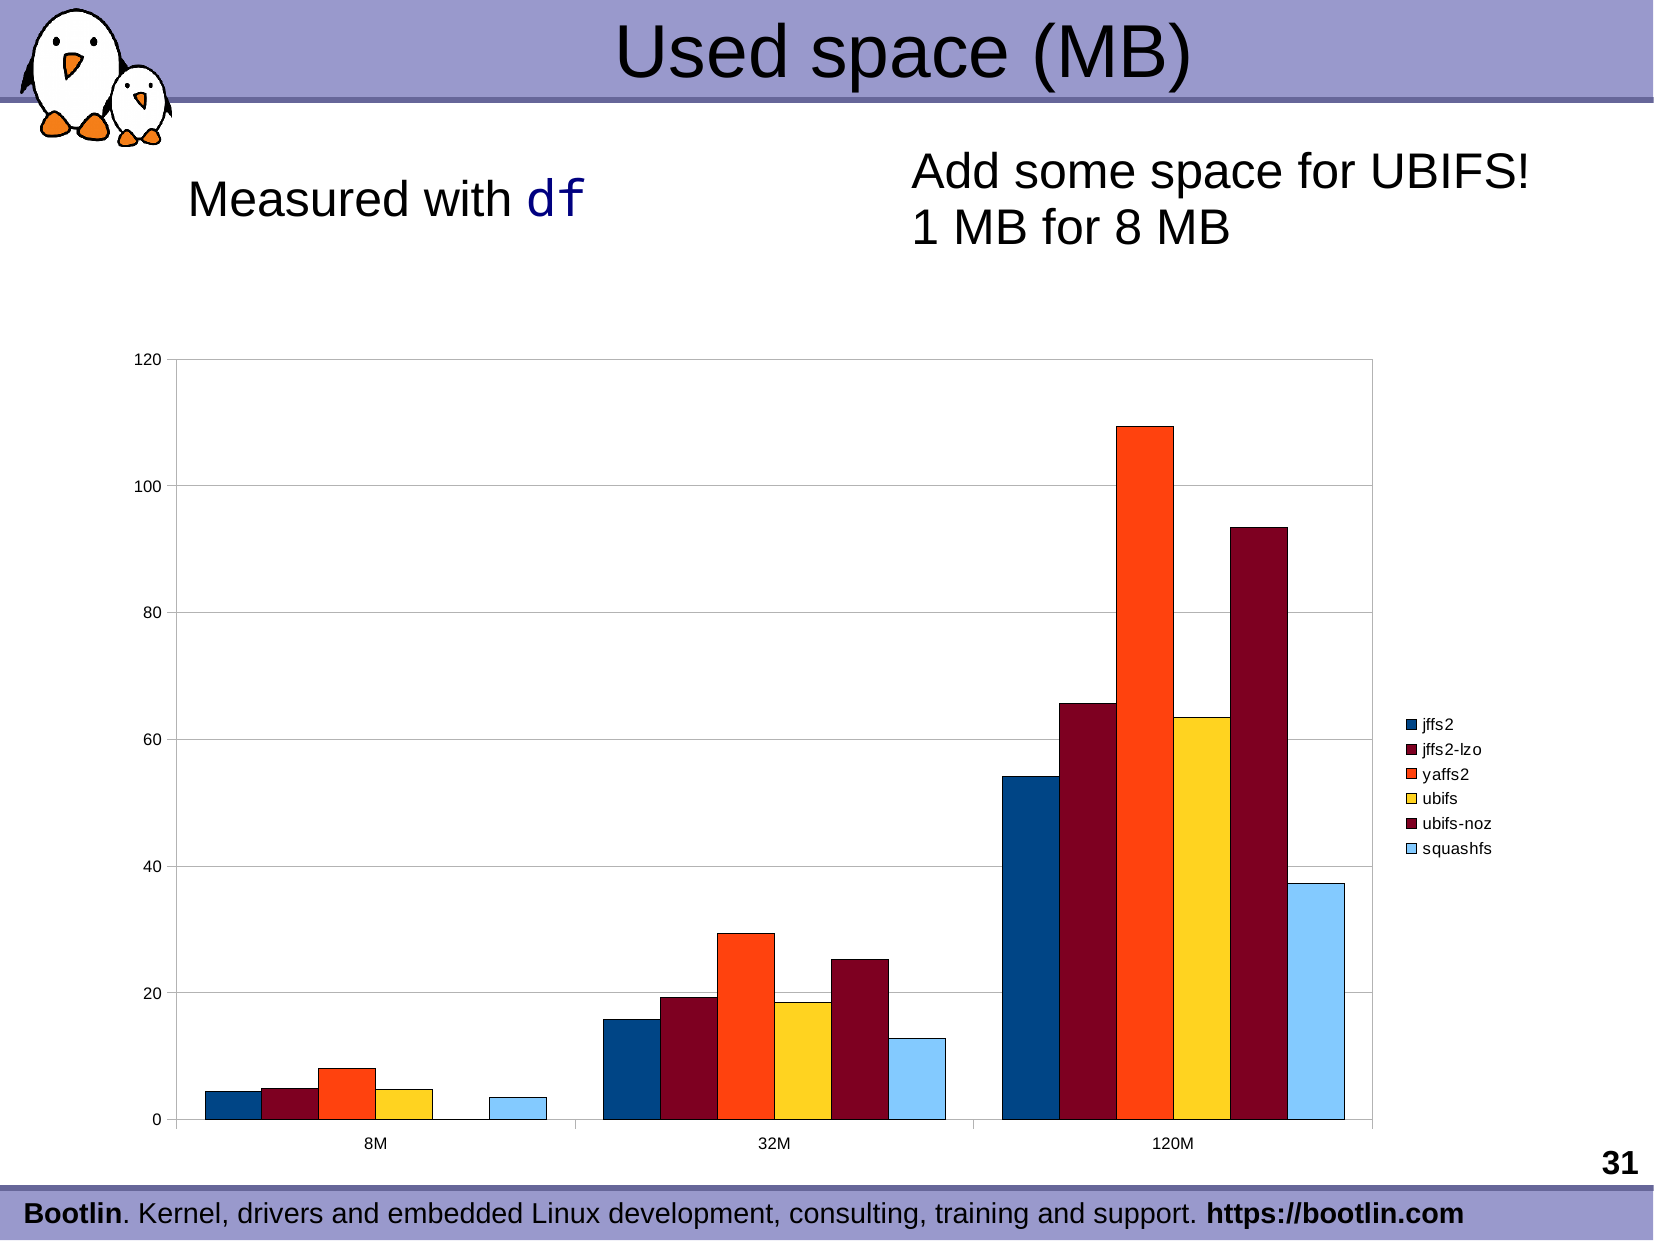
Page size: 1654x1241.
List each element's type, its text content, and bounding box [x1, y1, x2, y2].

title Used space (MB) [178, 5, 1631, 97]
chart [105, 334, 1518, 1184]
picture [20, 8, 172, 147]
text_box Add some space for UBIFS! 1 MB for 8 MB [911, 143, 1532, 268]
text_box Measured with df [187, 163, 601, 226]
